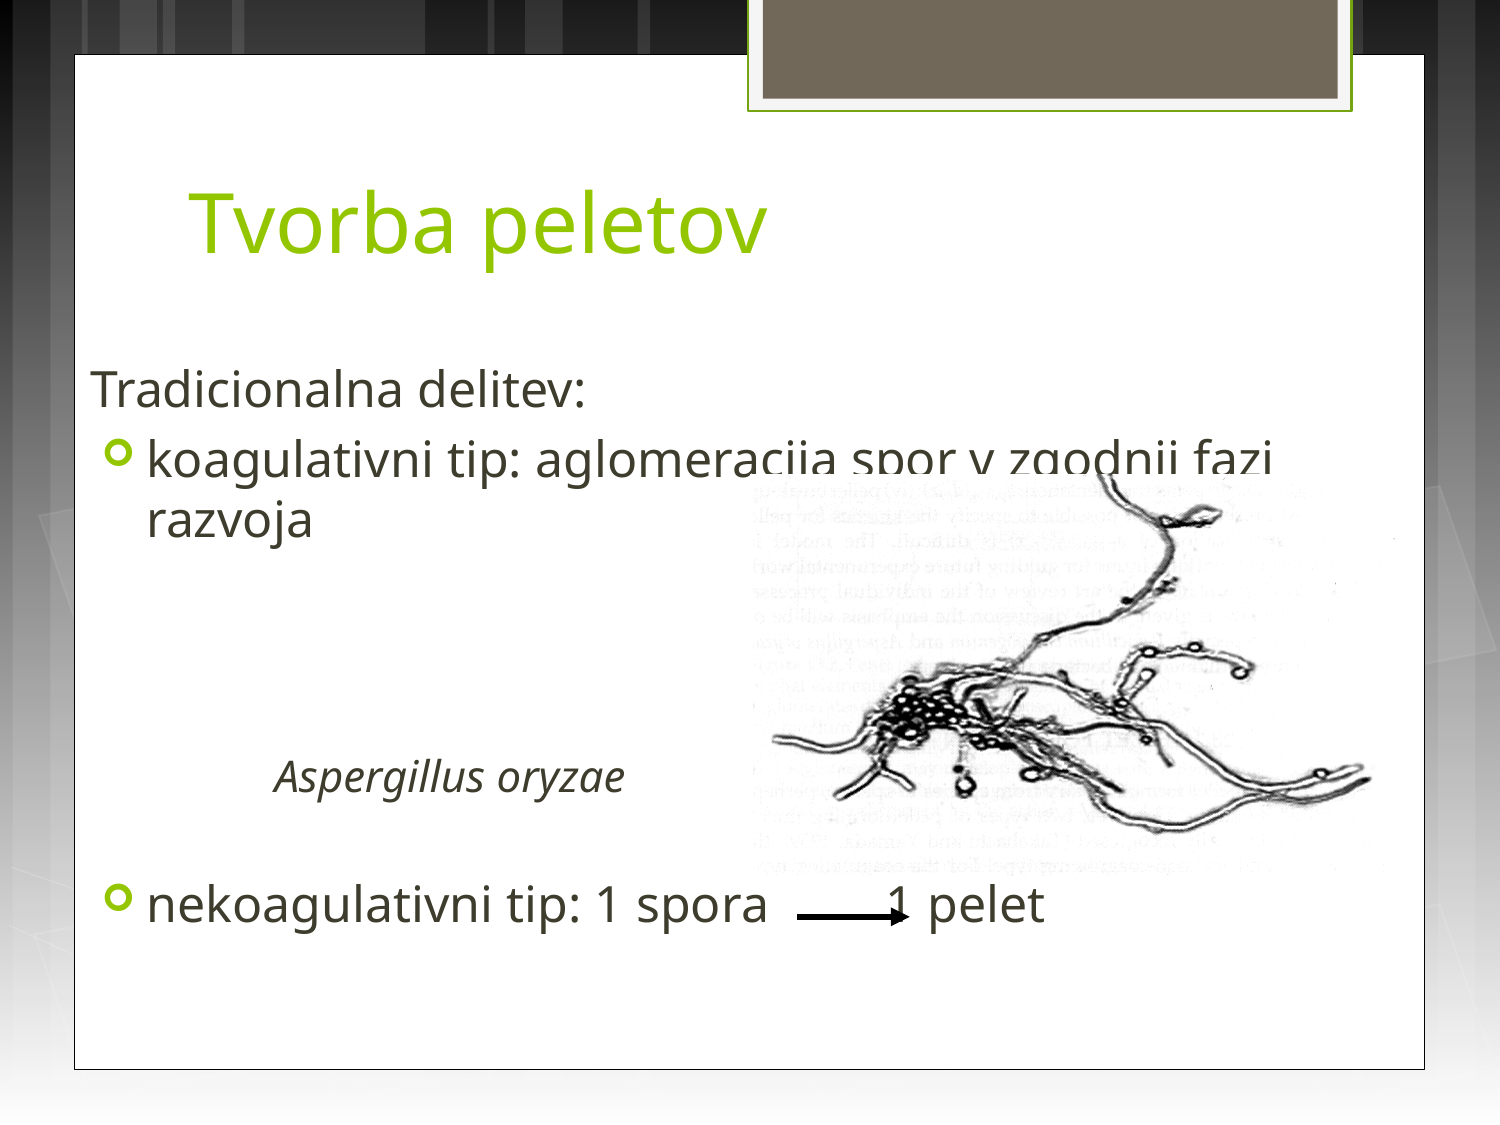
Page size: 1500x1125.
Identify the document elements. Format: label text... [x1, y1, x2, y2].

title Tvorba peletov [173, 90, 1327, 278]
picture [750, 474, 1415, 876]
list Tradicionalna delitev: koagulativni tip: aglomeracija spor v zgodnji fazi razvoja Aspergillus oryzae nekoagulativni tip: 1 spora 1 pelet [75, 349, 1425, 1125]
